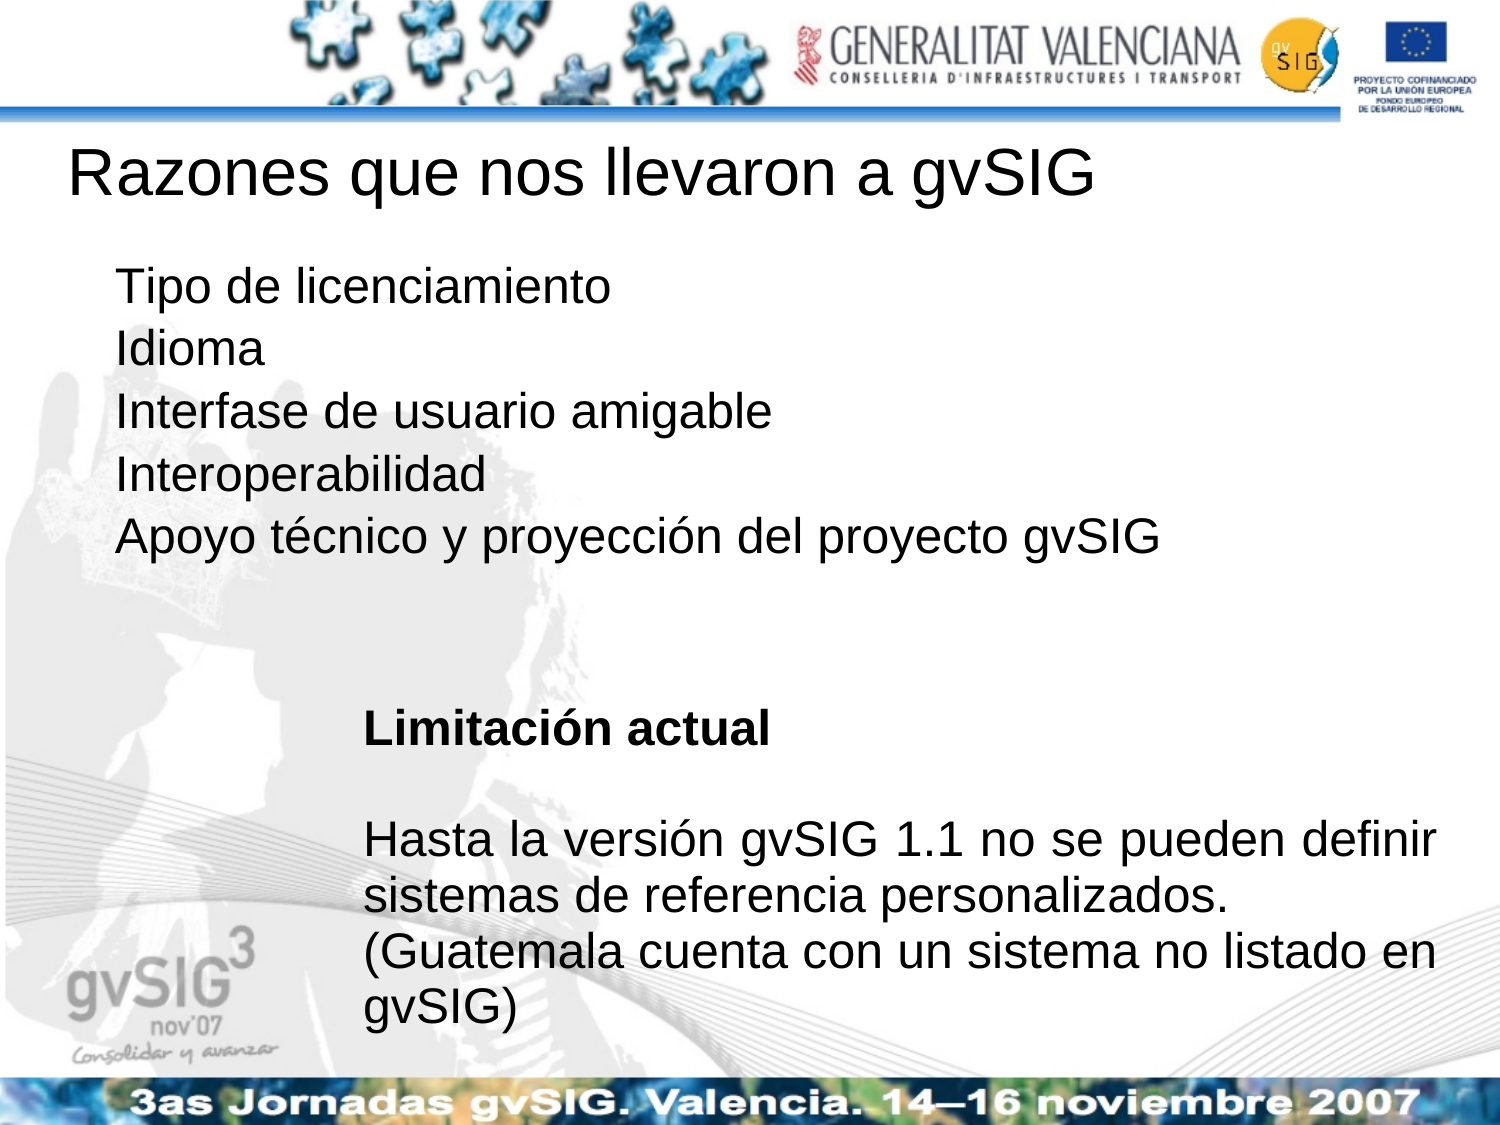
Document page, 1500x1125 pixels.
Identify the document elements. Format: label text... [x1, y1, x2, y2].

picture [0, 0, 1500, 1125]
title Razones que nos llevaron a gvSIG [53, 78, 1404, 266]
text_box Limitación actual Hasta la versión gvSIG 1.1 no se pueden definir sistemas de referencia personalizados. (Guatemala cuenta con un sistema no listado en gvSIG) [348, 692, 1453, 1043]
list Tipo de licenciamiento Idioma Interfase de usuario amigable Interoperabilidad Apoyo técnico y proyección del proyecto gvSIG [100, 255, 1329, 640]
